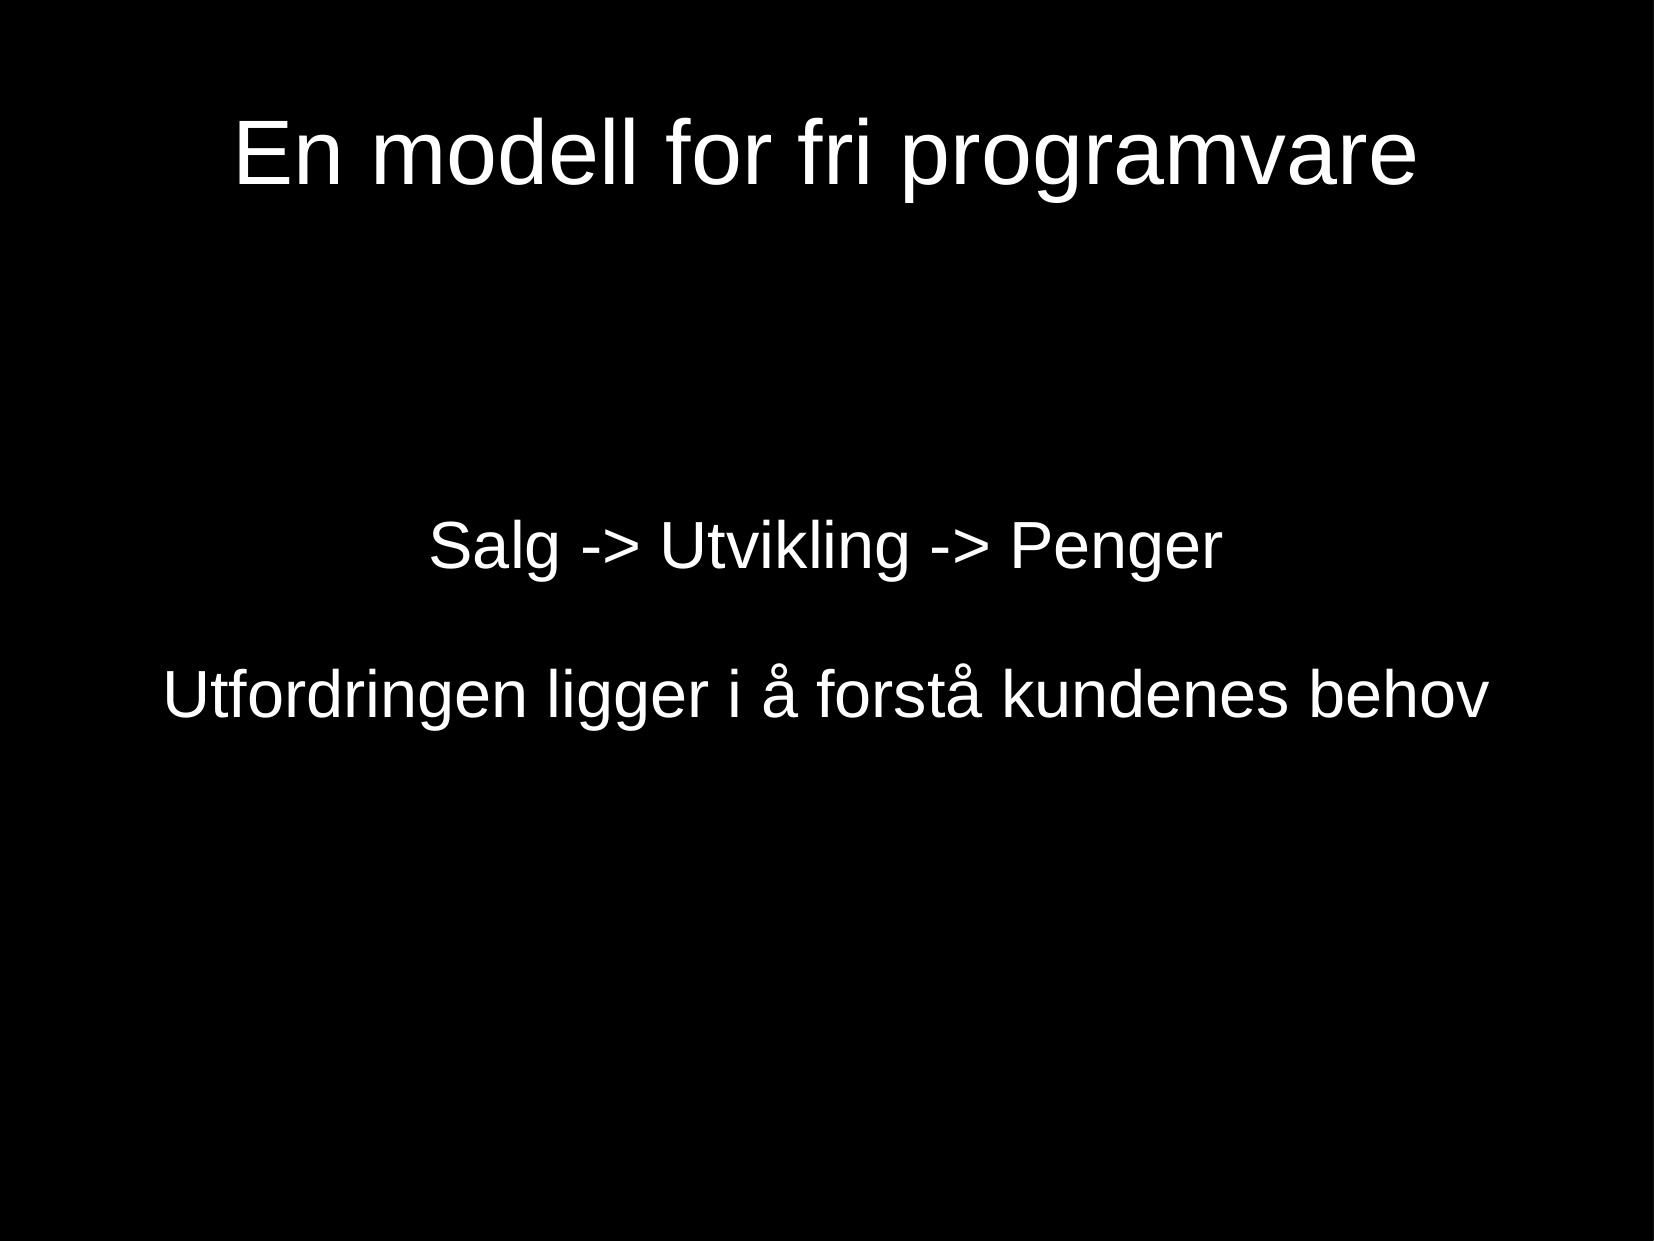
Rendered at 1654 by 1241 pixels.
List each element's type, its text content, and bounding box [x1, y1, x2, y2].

subtitle Salg -> Utvikling -> Penger Utfordringen ligger i å forstå kundenes behov [82, 0, 1571, 1241]
